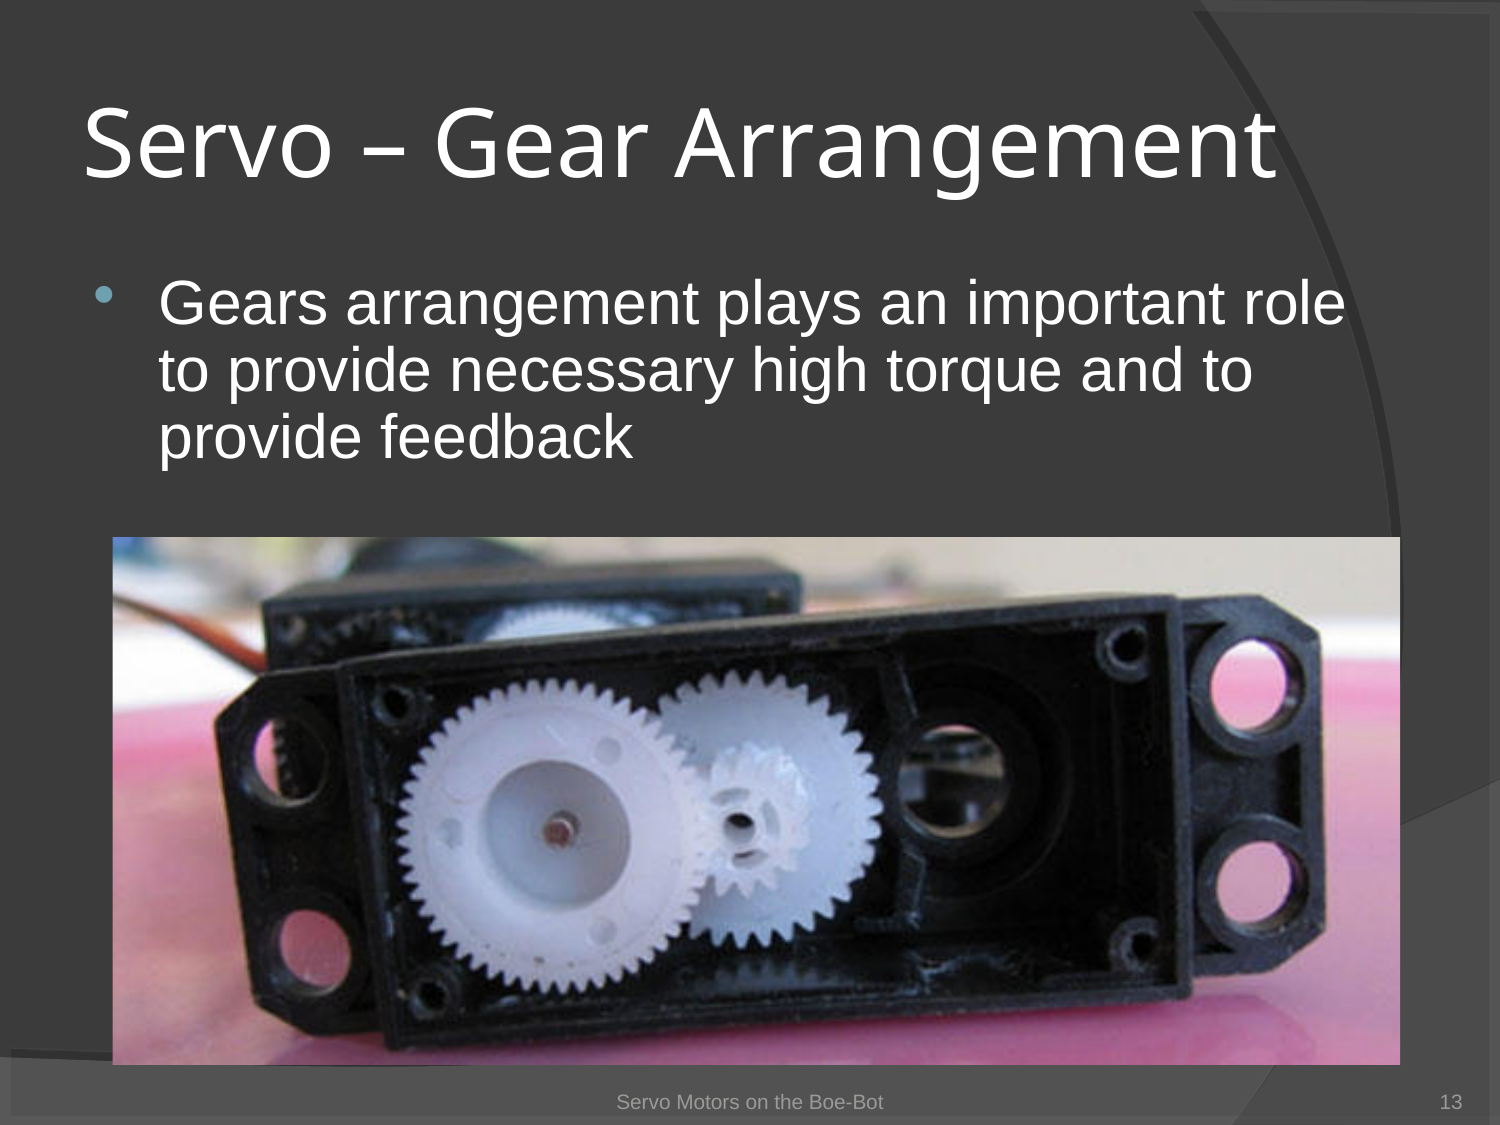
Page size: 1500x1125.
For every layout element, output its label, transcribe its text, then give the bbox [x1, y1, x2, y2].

text_box Servo Motors on the Boe-Bot [512, 1065, 988, 1114]
picture [112, 537, 1401, 1065]
text_box <number> [1337, 1053, 1463, 1114]
title Servo – Gear Arrangement [74, 45, 1300, 233]
list Gears arrangement plays an important role to provide necessary high torque and to provide feedback [74, 262, 1375, 501]
